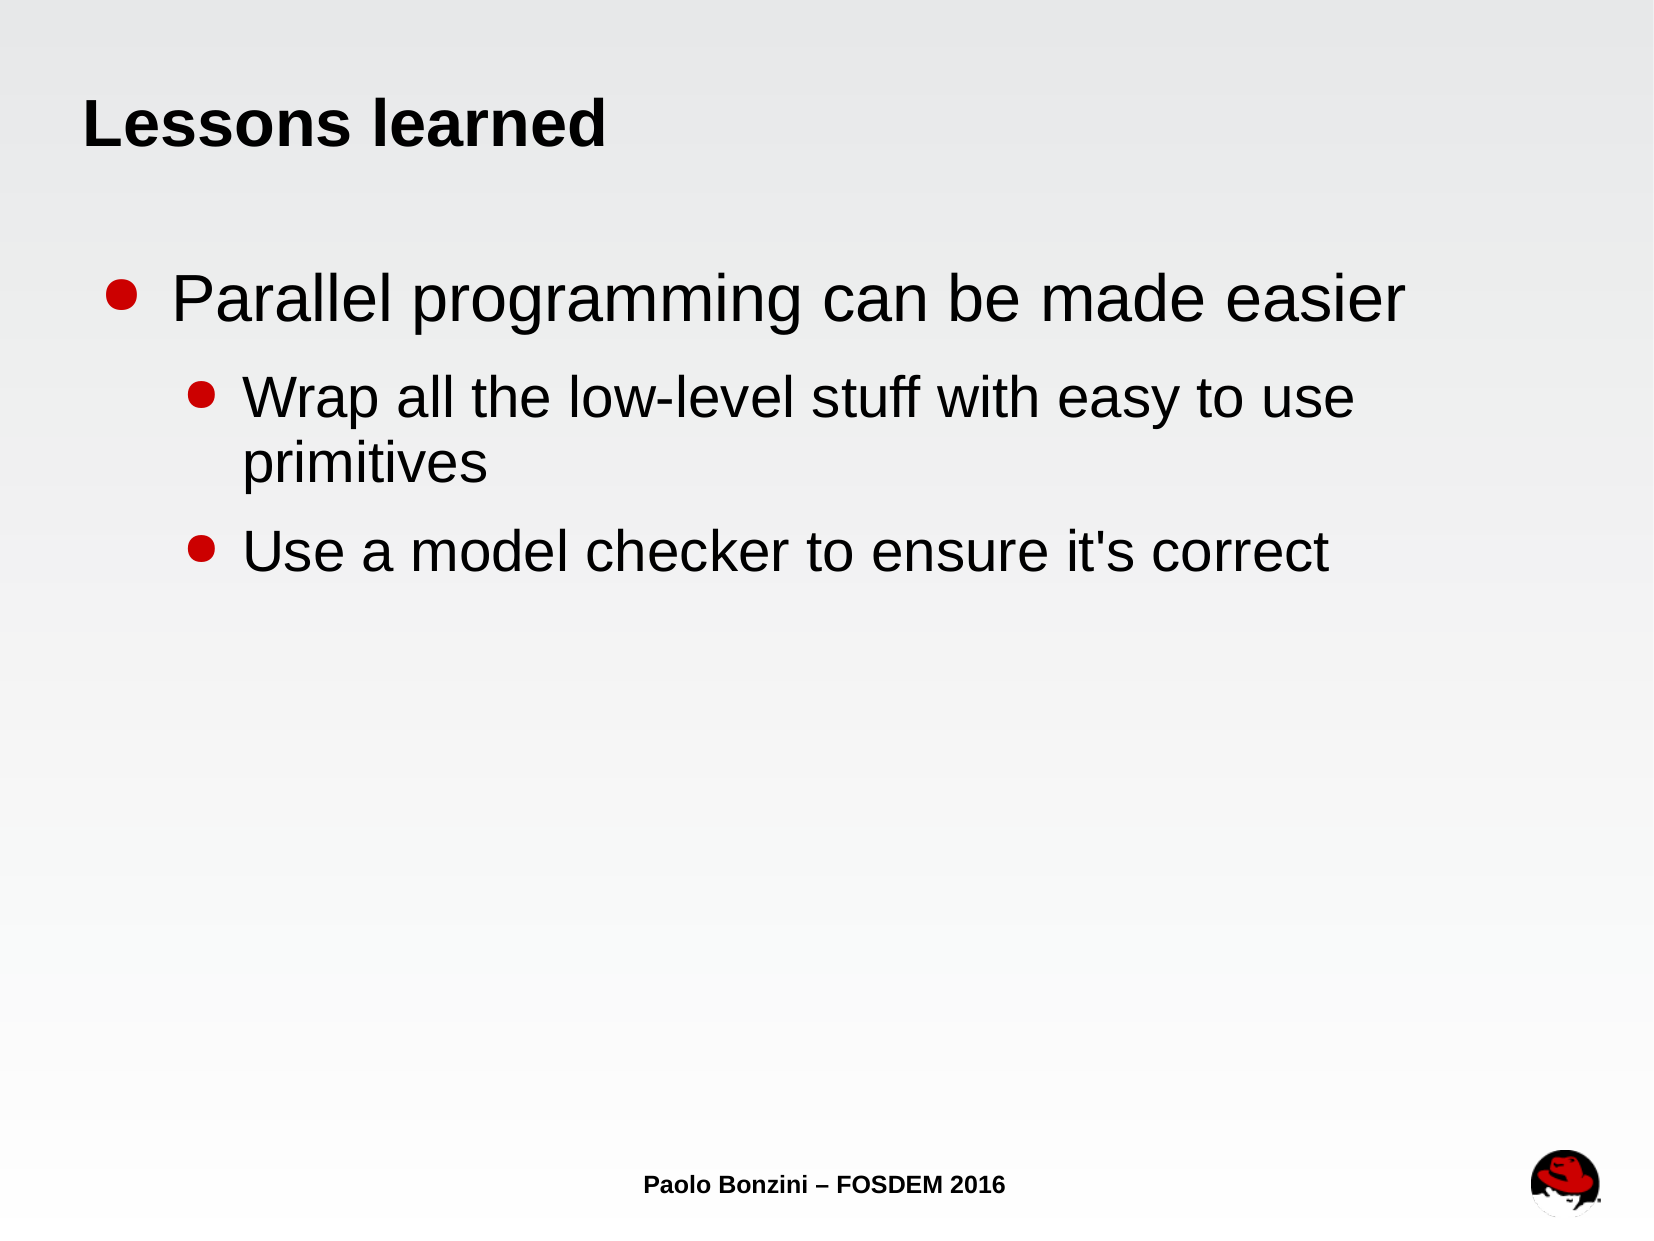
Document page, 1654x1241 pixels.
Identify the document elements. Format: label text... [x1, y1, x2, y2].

picture [0, 0, 1654, 1241]
title Lessons learned [82, 19, 1571, 227]
list Parallel programming can be made easier Wrap all the low-level stuff with easy to use primitives Use a model checker to ensure it's correct [82, 260, 1571, 980]
